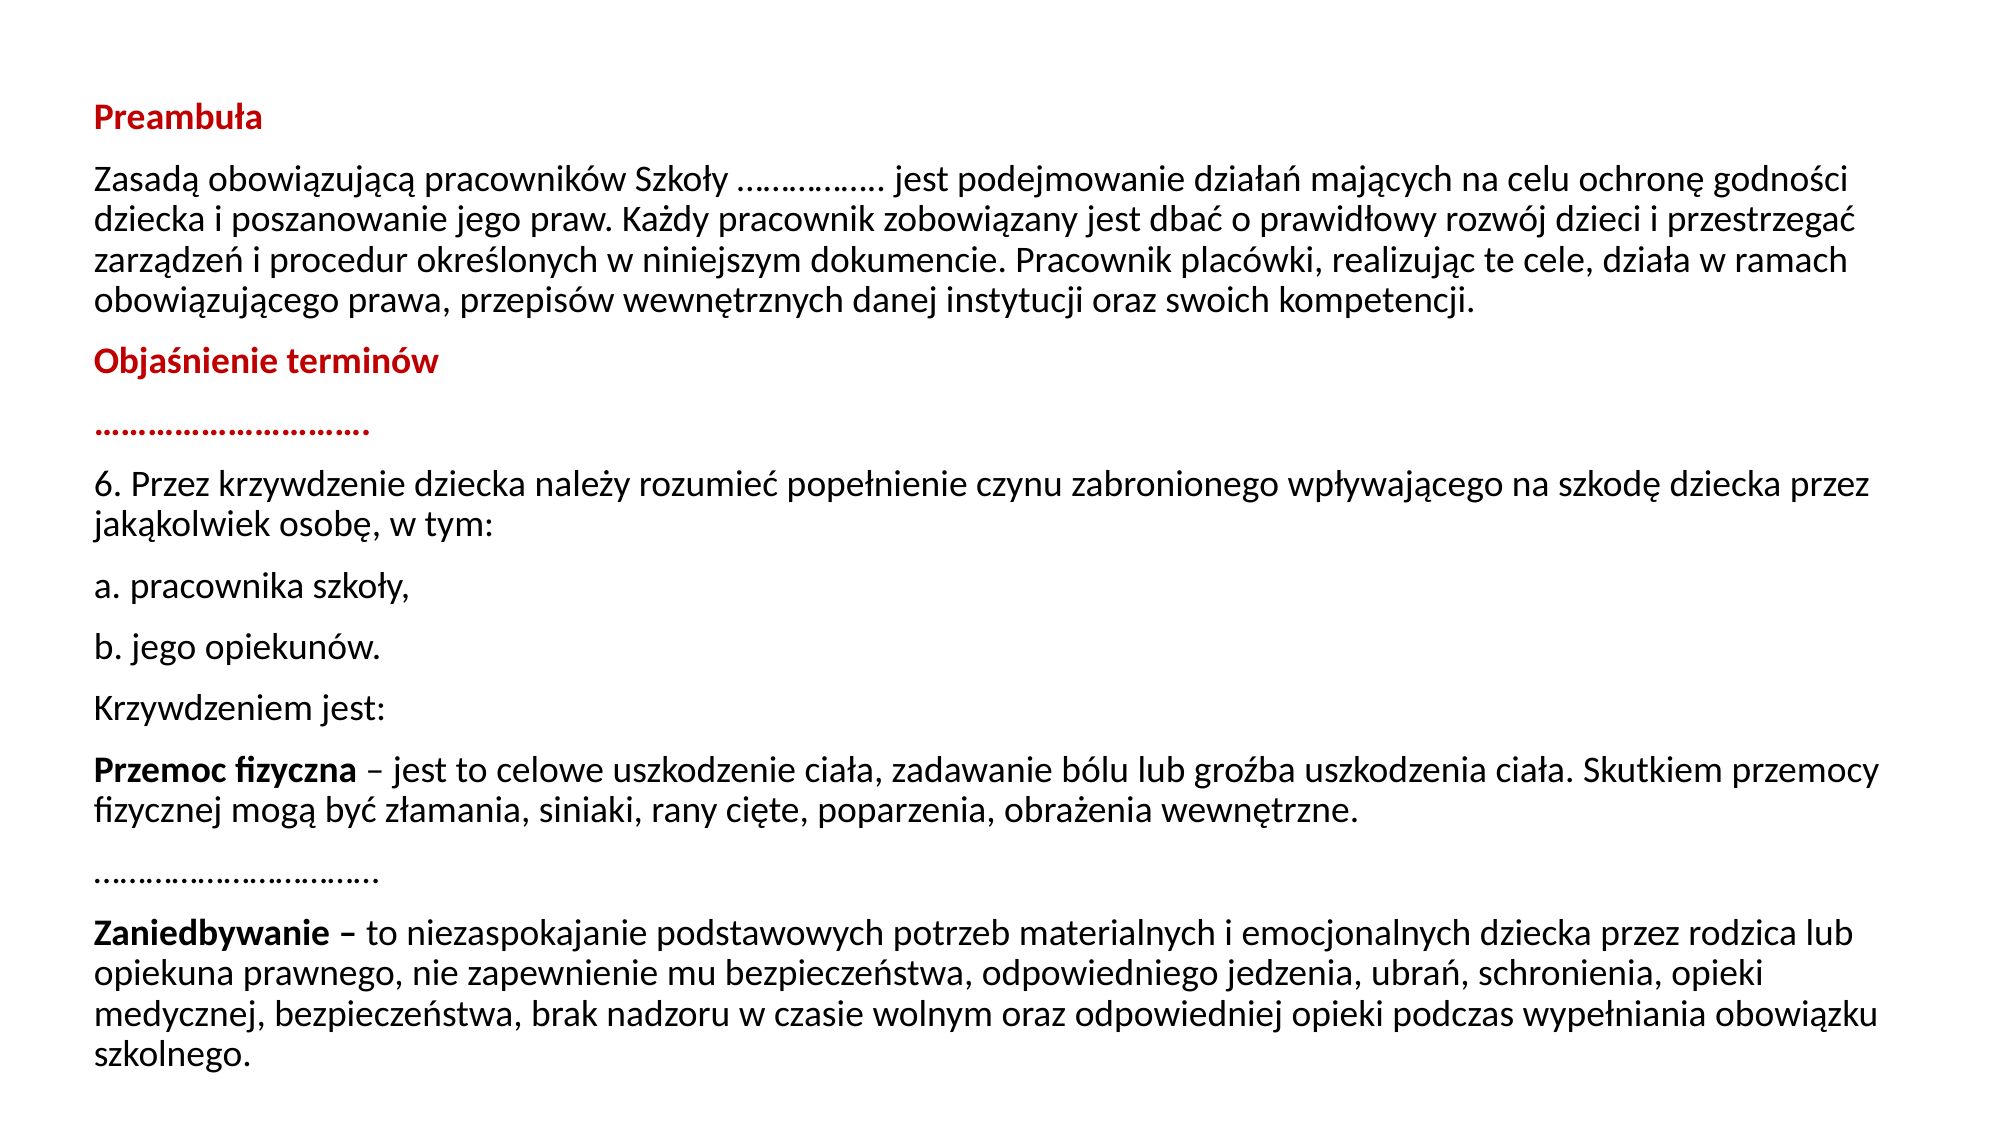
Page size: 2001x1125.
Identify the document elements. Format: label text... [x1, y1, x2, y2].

list Preambuła Zasadą obowiązującą pracowników Szkoły …………….. jest podejmowanie działań mających na celu ochronę godności dziecka i poszanowanie jego praw. Każdy pracownik zobowiązany jest dbać o prawidłowy rozwój dzieci i przestrzegać zarządzeń i procedur określonych w niniejszym dokumencie. Pracownik placówki, realizując te cele, działa w ramach obowiązującego prawa, przepisów wewnętrznych danej instytucji oraz swoich kompetencji. Objaśnienie terminów …………………………. 6. Przez krzywdzenie dziecka należy rozumieć popełnienie czynu zabronionego wpływającego na szkodę dziecka przez jakąkolwiek osobę, w tym: a. pracownika szkoły, b. jego opiekunów. Krzywdzeniem jest: Przemoc fizyczna – jest to celowe uszkodzenie ciała, zadawanie bólu lub groźba uszkodzenia ciała. Skutkiem przemocy fizycznej mogą być złamania, siniaki, rany cięte, poparzenia, obrażenia wewnętrzne. …………………………… Zaniedbywanie – to niezaspokajanie podstawowych potrzeb materialnych i emocjonalnych dziecka przez rodzica lub opiekuna prawnego, nie zapewnienie mu bezpieczeństwa, odpowiedniego jedzenia, ubrań, schronienia, opieki medycznej, bezpieczeństwa, brak nadzoru w czasie wolnym oraz odpowiedniej opieki podczas wypełniania obowiązku szkolnego. [78, 90, 1922, 1095]
